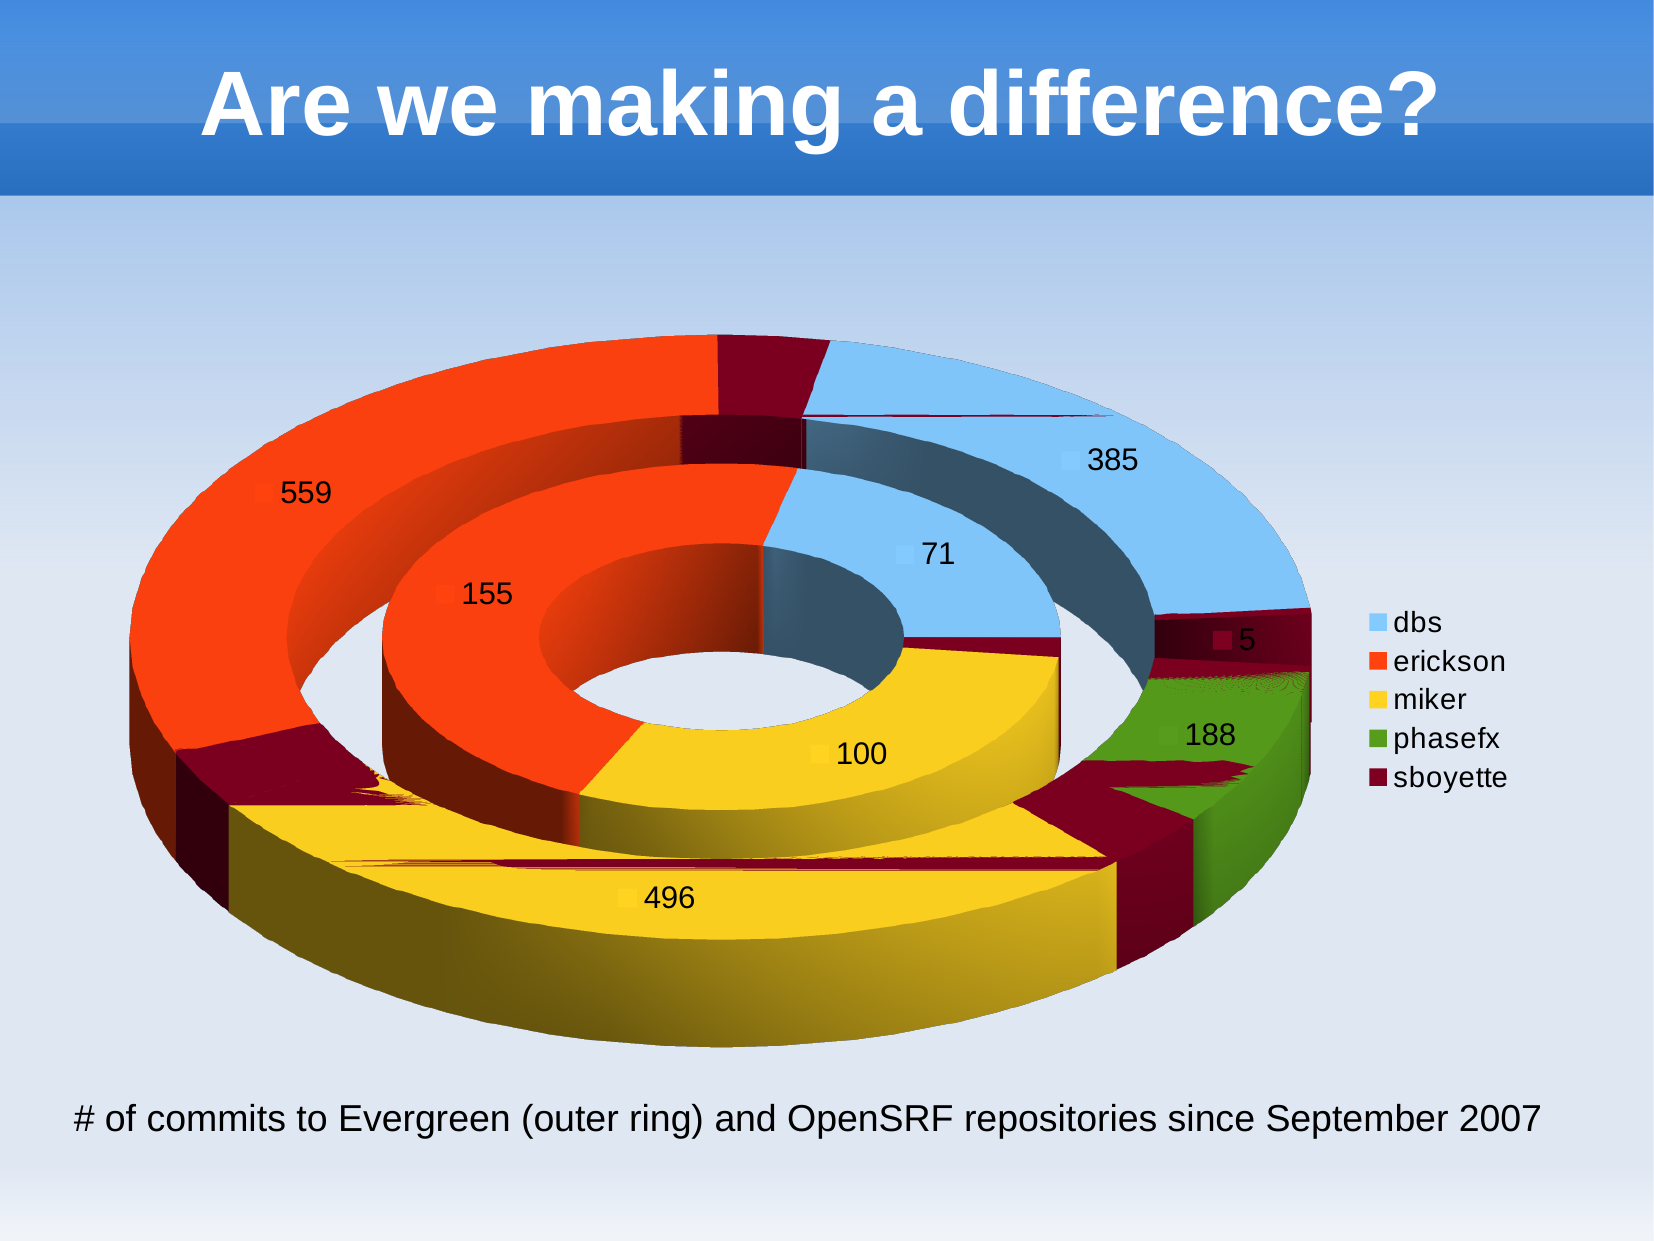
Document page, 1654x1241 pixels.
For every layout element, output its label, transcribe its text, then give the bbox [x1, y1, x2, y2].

picture [0, 0, 1654, 1241]
text_box # of commits to Evergreen (outer ring) and OpenSRF repositories since September 2007 [59, 1090, 1595, 1152]
chart [82, 290, 1571, 1090]
title Are we making a difference? [76, 0, 1565, 208]
